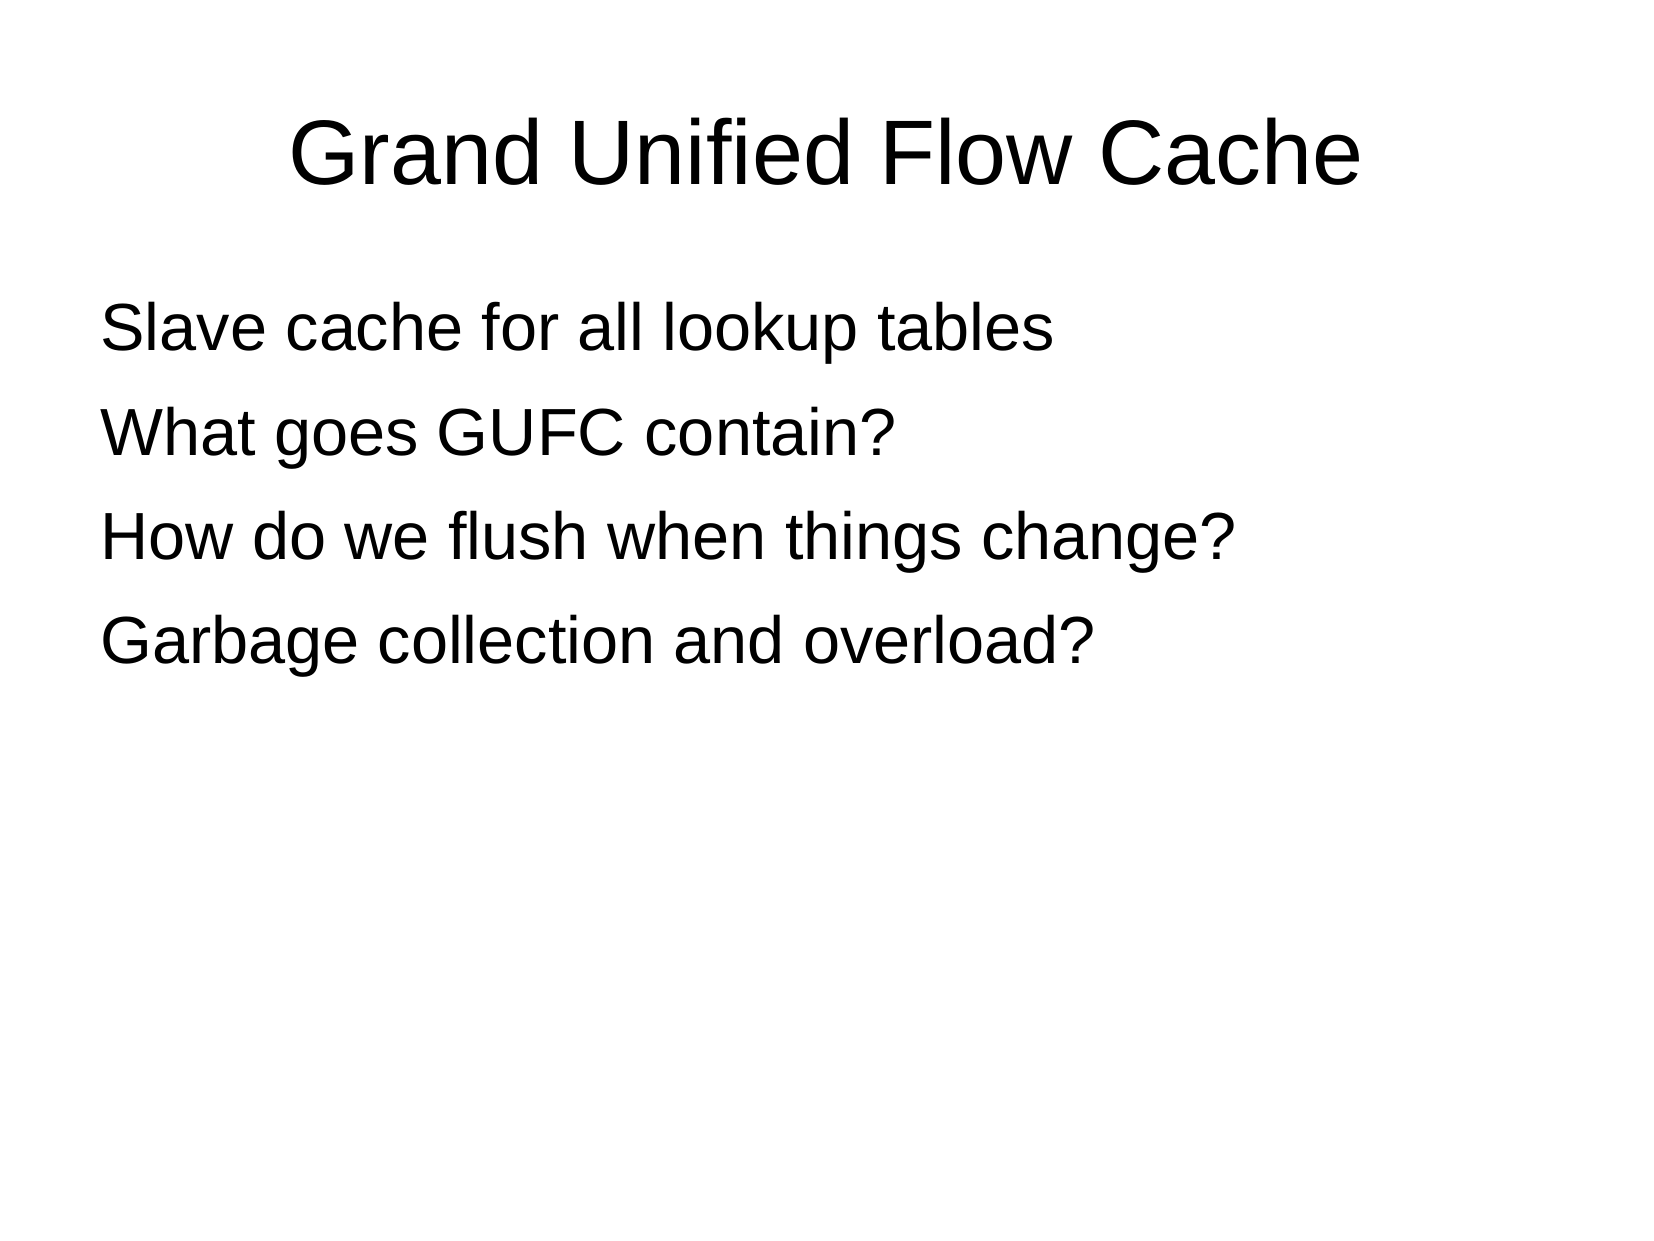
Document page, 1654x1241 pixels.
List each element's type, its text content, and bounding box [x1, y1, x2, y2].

title Grand Unified Flow Cache [82, 49, 1571, 257]
list Slave cache for all lookup tables What goes GUFC contain? How do we flush when things change? Garbage collection and overload? [82, 290, 1571, 1109]
